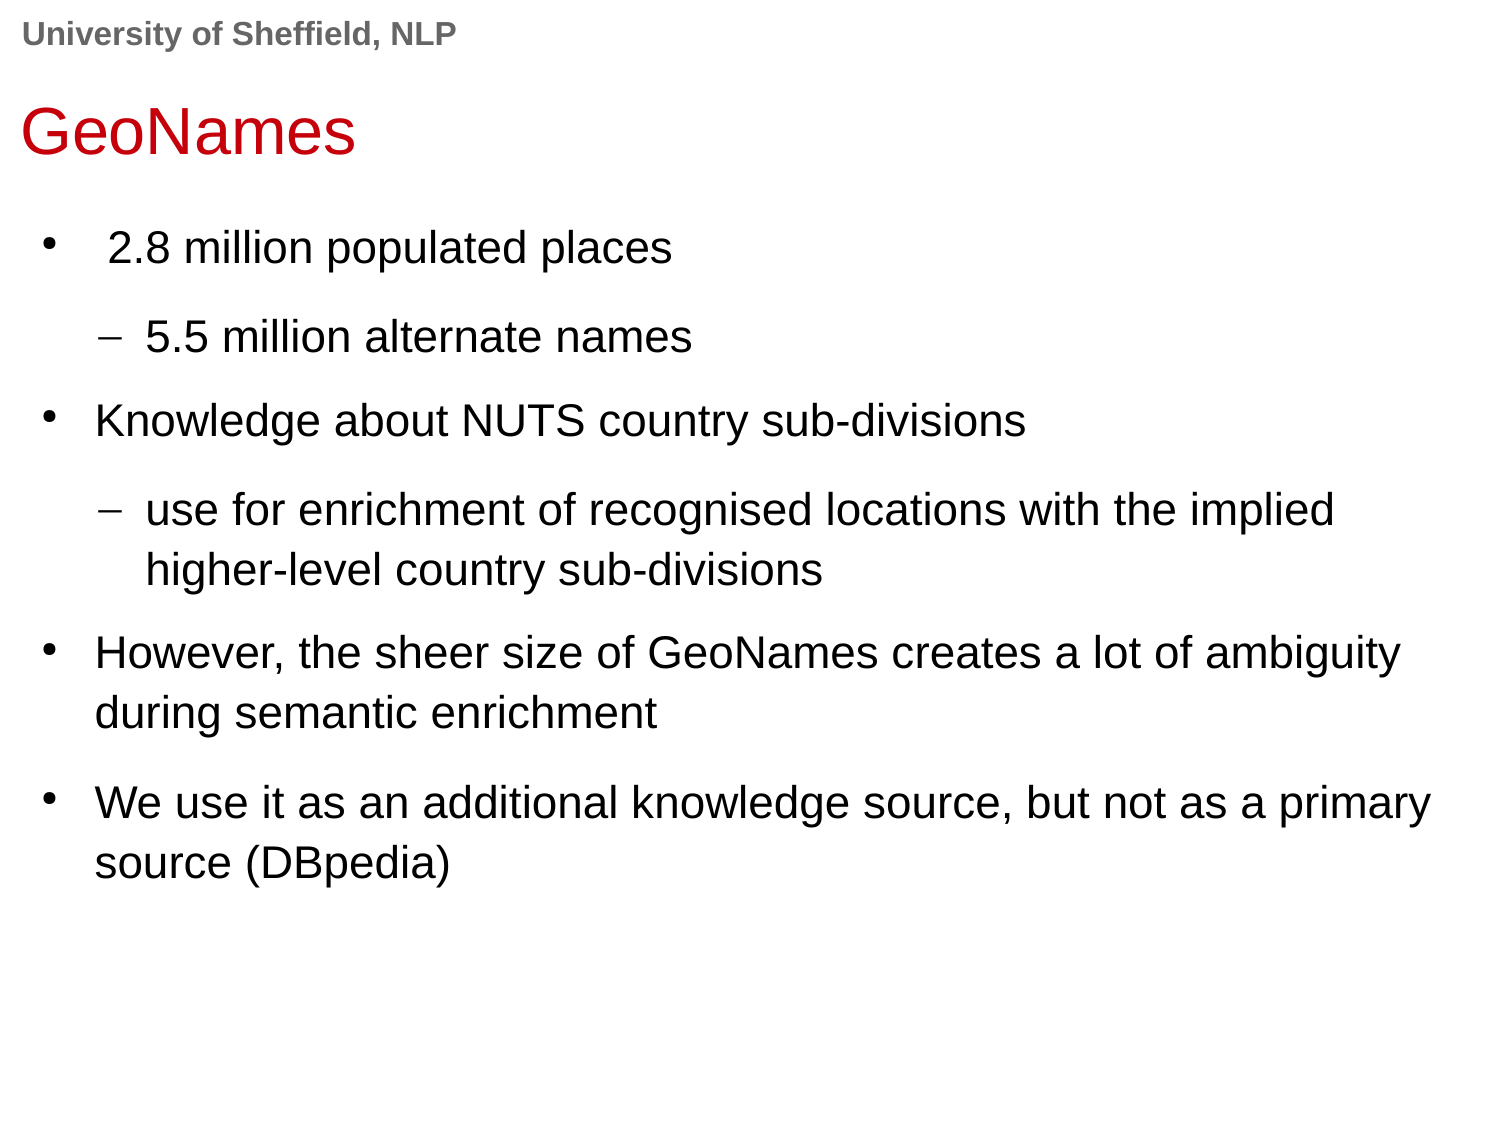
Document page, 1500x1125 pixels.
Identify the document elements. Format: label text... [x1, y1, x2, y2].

list 2.8 million populated places 5.5 million alternate names Knowledge about NUTS country sub-divisions use for enrichment of recognised locations with the implied higher-level country sub-divisions However, the sheer size of GeoNames creates a lot of ambiguity during semantic enrichment We use it as an additional knowledge source, but not as a primary source (DBpedia) [23, 212, 1477, 1063]
title GeoNames [20, 67, 1239, 188]
